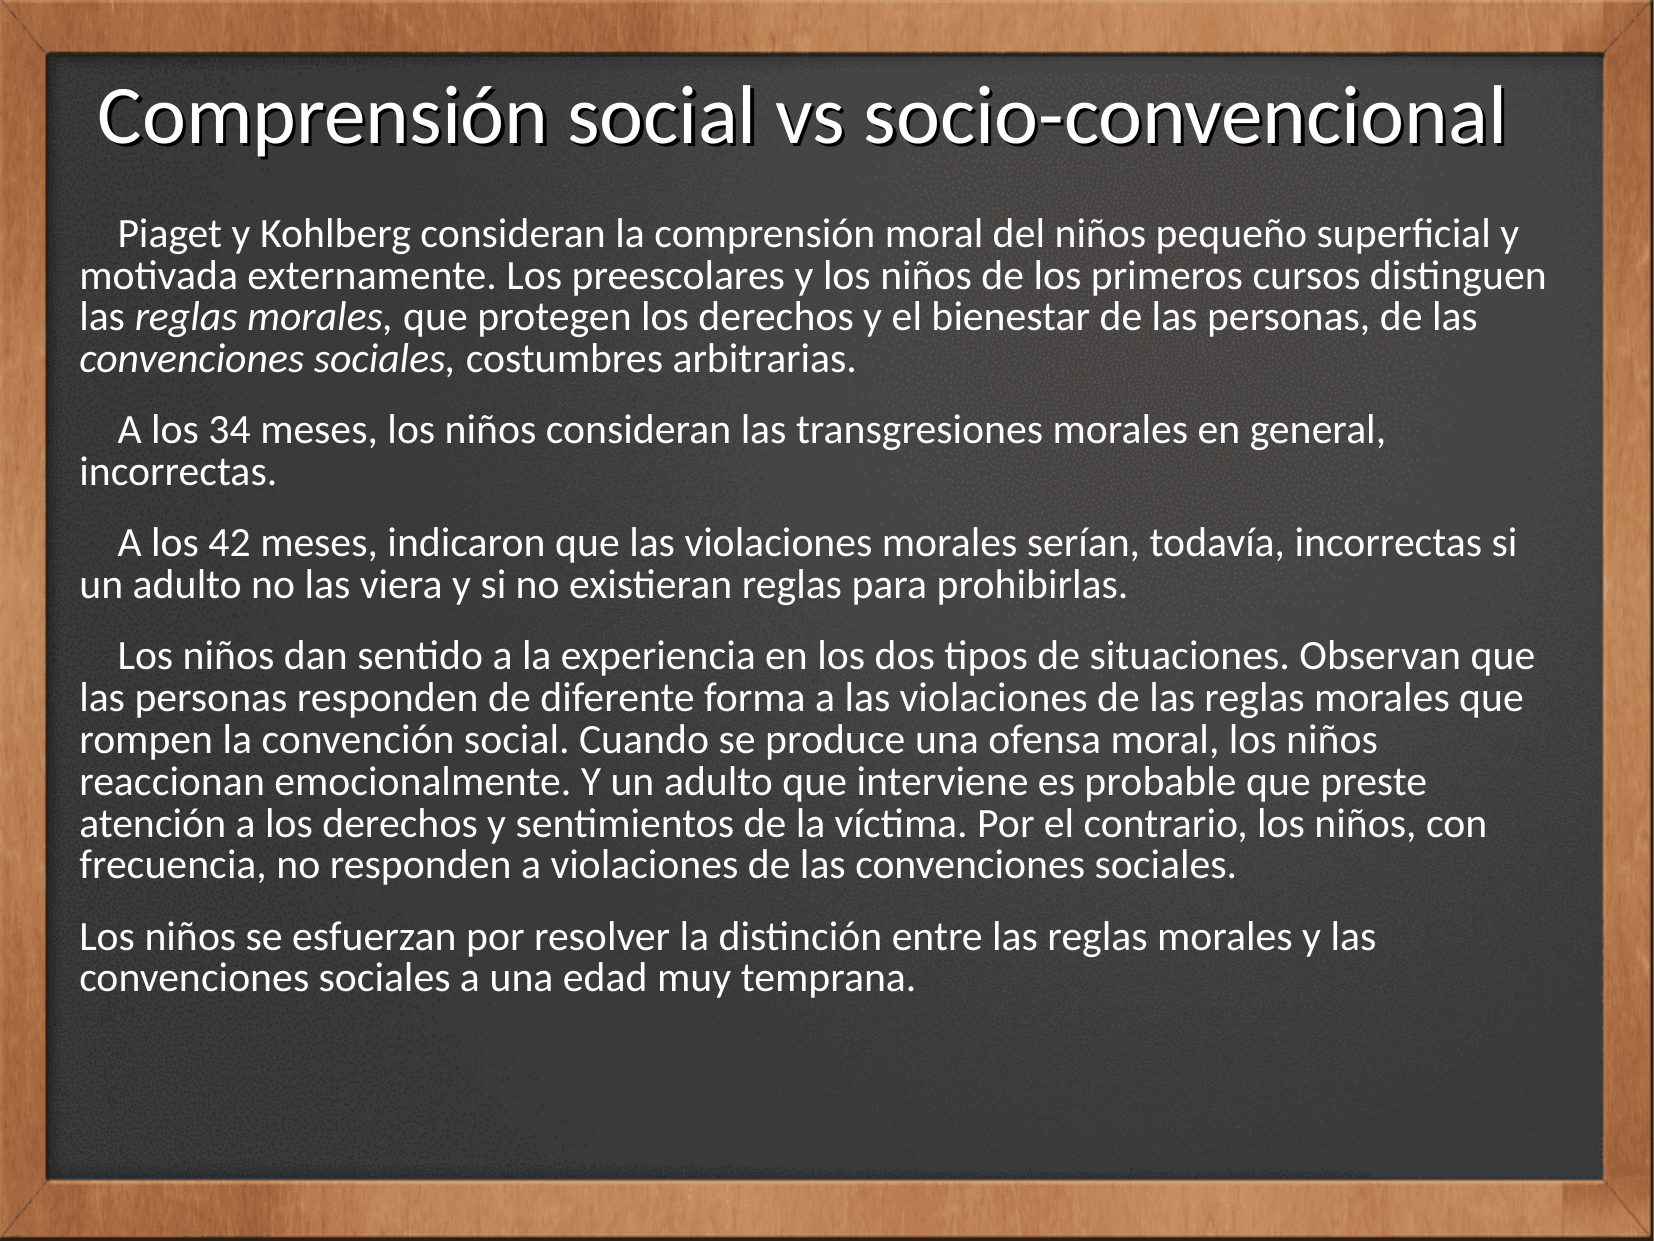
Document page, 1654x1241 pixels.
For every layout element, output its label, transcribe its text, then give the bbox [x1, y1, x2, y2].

list Piaget y Kohlberg consideran la comprensión moral del niños pequeño superficial y motivada externamente. Los preescolares y los niños de los primeros cursos distinguen las reglas morales, que protegen los derechos y el bienestar de las personas, de las convenciones sociales, costumbres arbitrarias. A los 34 meses, los niños consideran las transgresiones morales en general, incorrectas. A los 42 meses, indicaron que las violaciones morales serían, todavía, incorrectas si un adulto no las viera y si no existieran reglas para prohibirlas. Los niños dan sentido a la experiencia en los dos tipos de situaciones. Observan que las personas responden de diferente forma a las violaciones de las reglas morales que rompen la convención social. Cuando se produce una ofensa moral, los niños reaccionan emocionalmente. Y un adulto que interviene es probable que preste atención a los derechos y sentimientos de la víctima. Por el contrario, los niños, con frecuencia, no responden a violaciones de las convenciones sociales. Los niños se esfuerzan por resolver la distinción entre las reglas morales y las convenciones sociales a una edad muy temprana. [79, 216, 1568, 1151]
title Comprensión social vs socio-convencional [59, 38, 1548, 207]
picture [0, 0, 1654, 1241]
